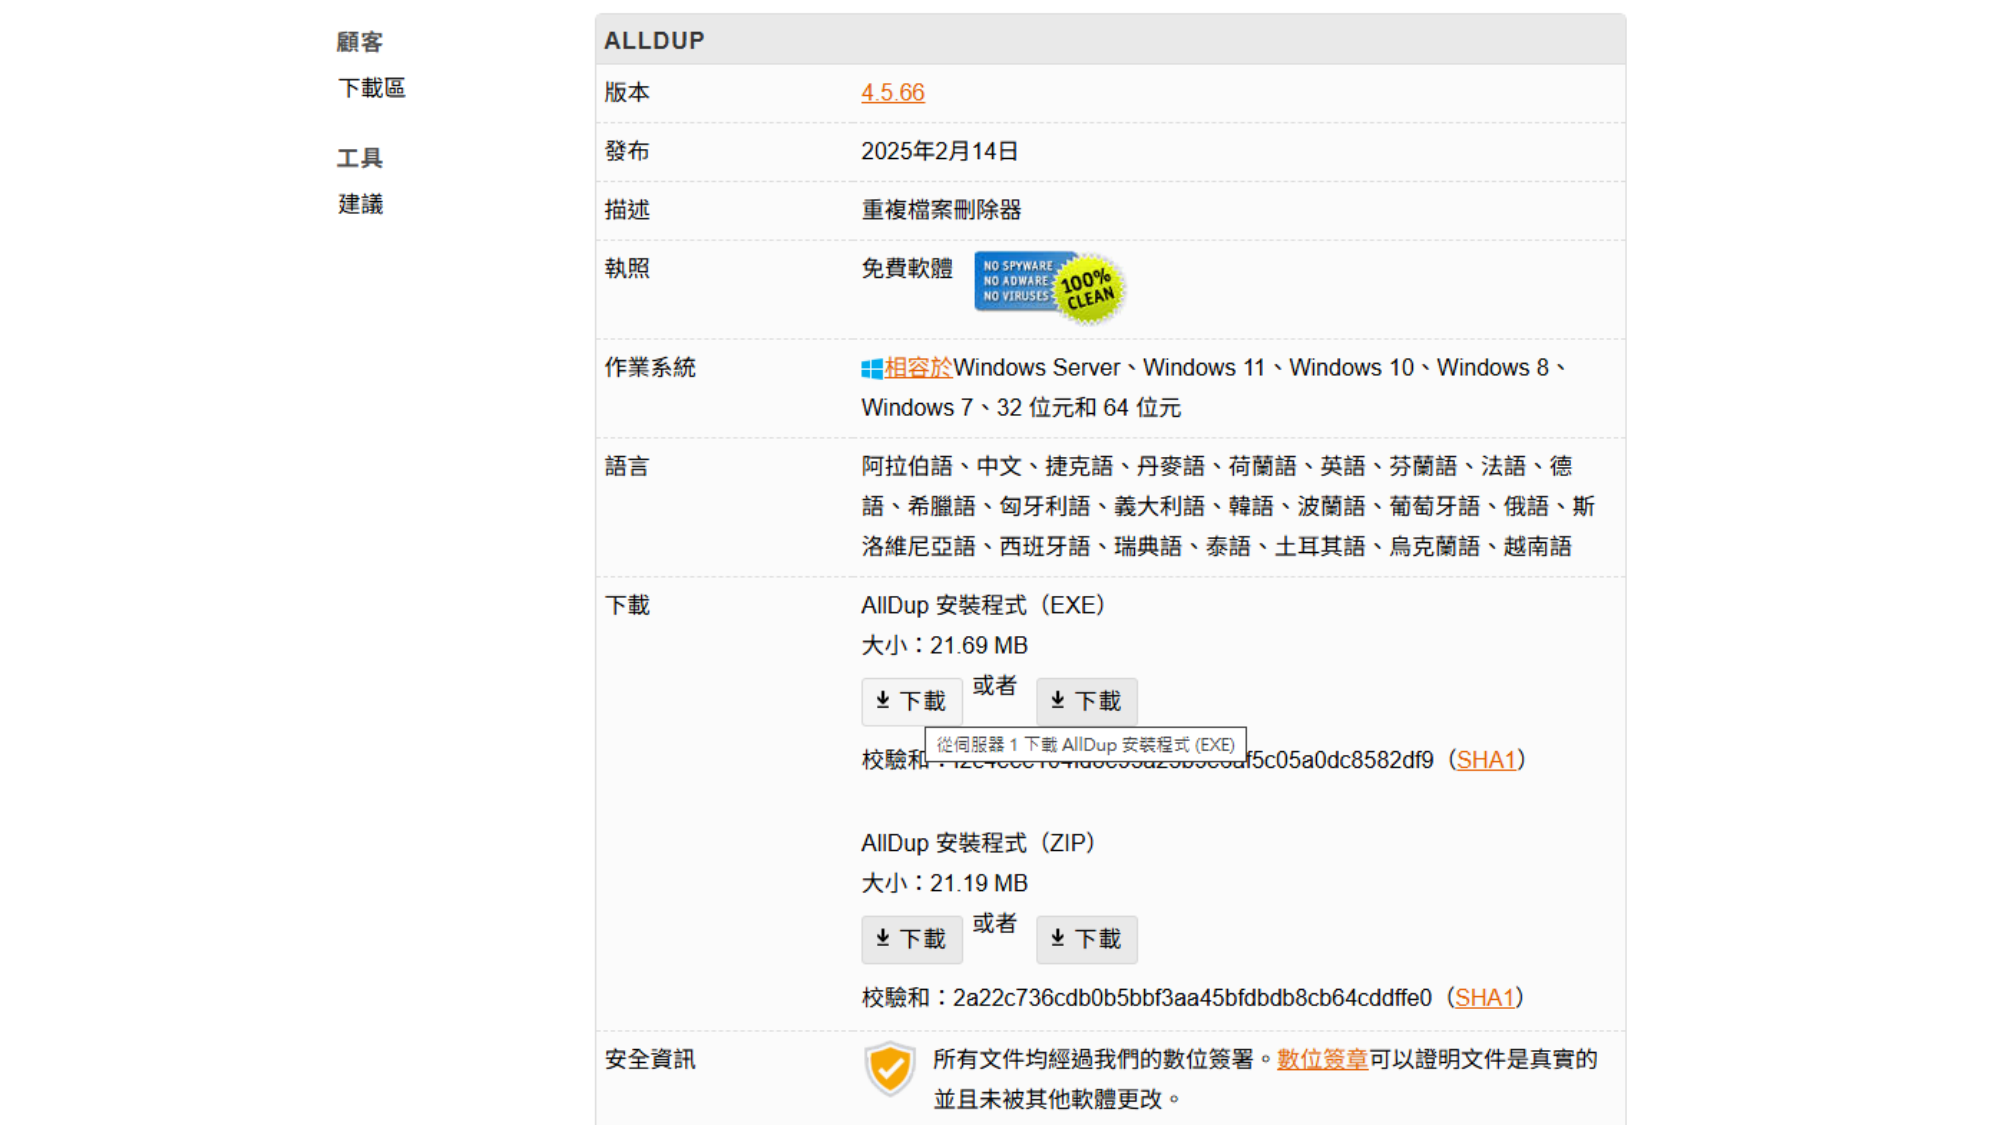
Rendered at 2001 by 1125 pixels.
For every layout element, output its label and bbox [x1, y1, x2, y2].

picture [234, 0, 1766, 1125]
